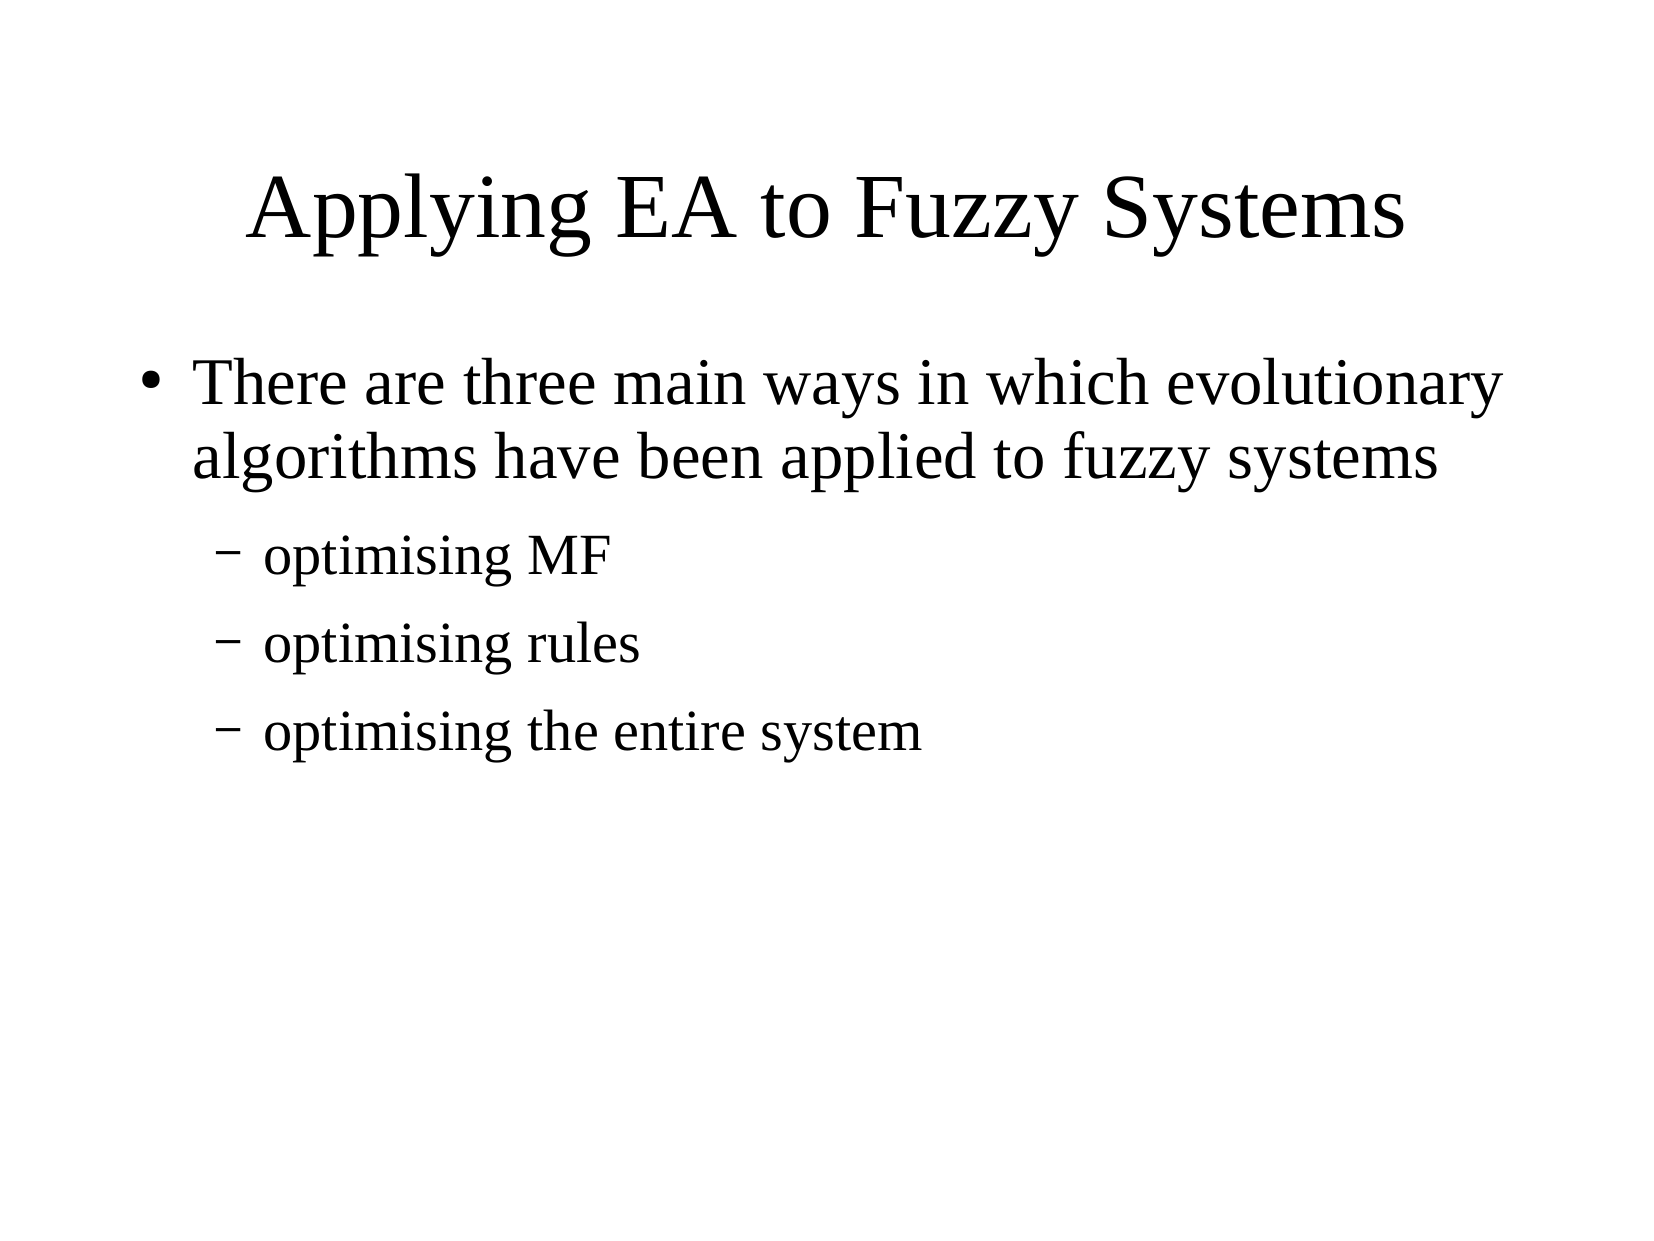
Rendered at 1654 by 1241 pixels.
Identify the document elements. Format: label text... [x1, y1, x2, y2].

title Applying EA to Fuzzy Systems [121, 102, 1534, 311]
list There are three main ways in which evolutionary algorithms have been applied to fuzzy systems optimising MF optimising rules optimising the entire system [121, 344, 1534, 1127]
